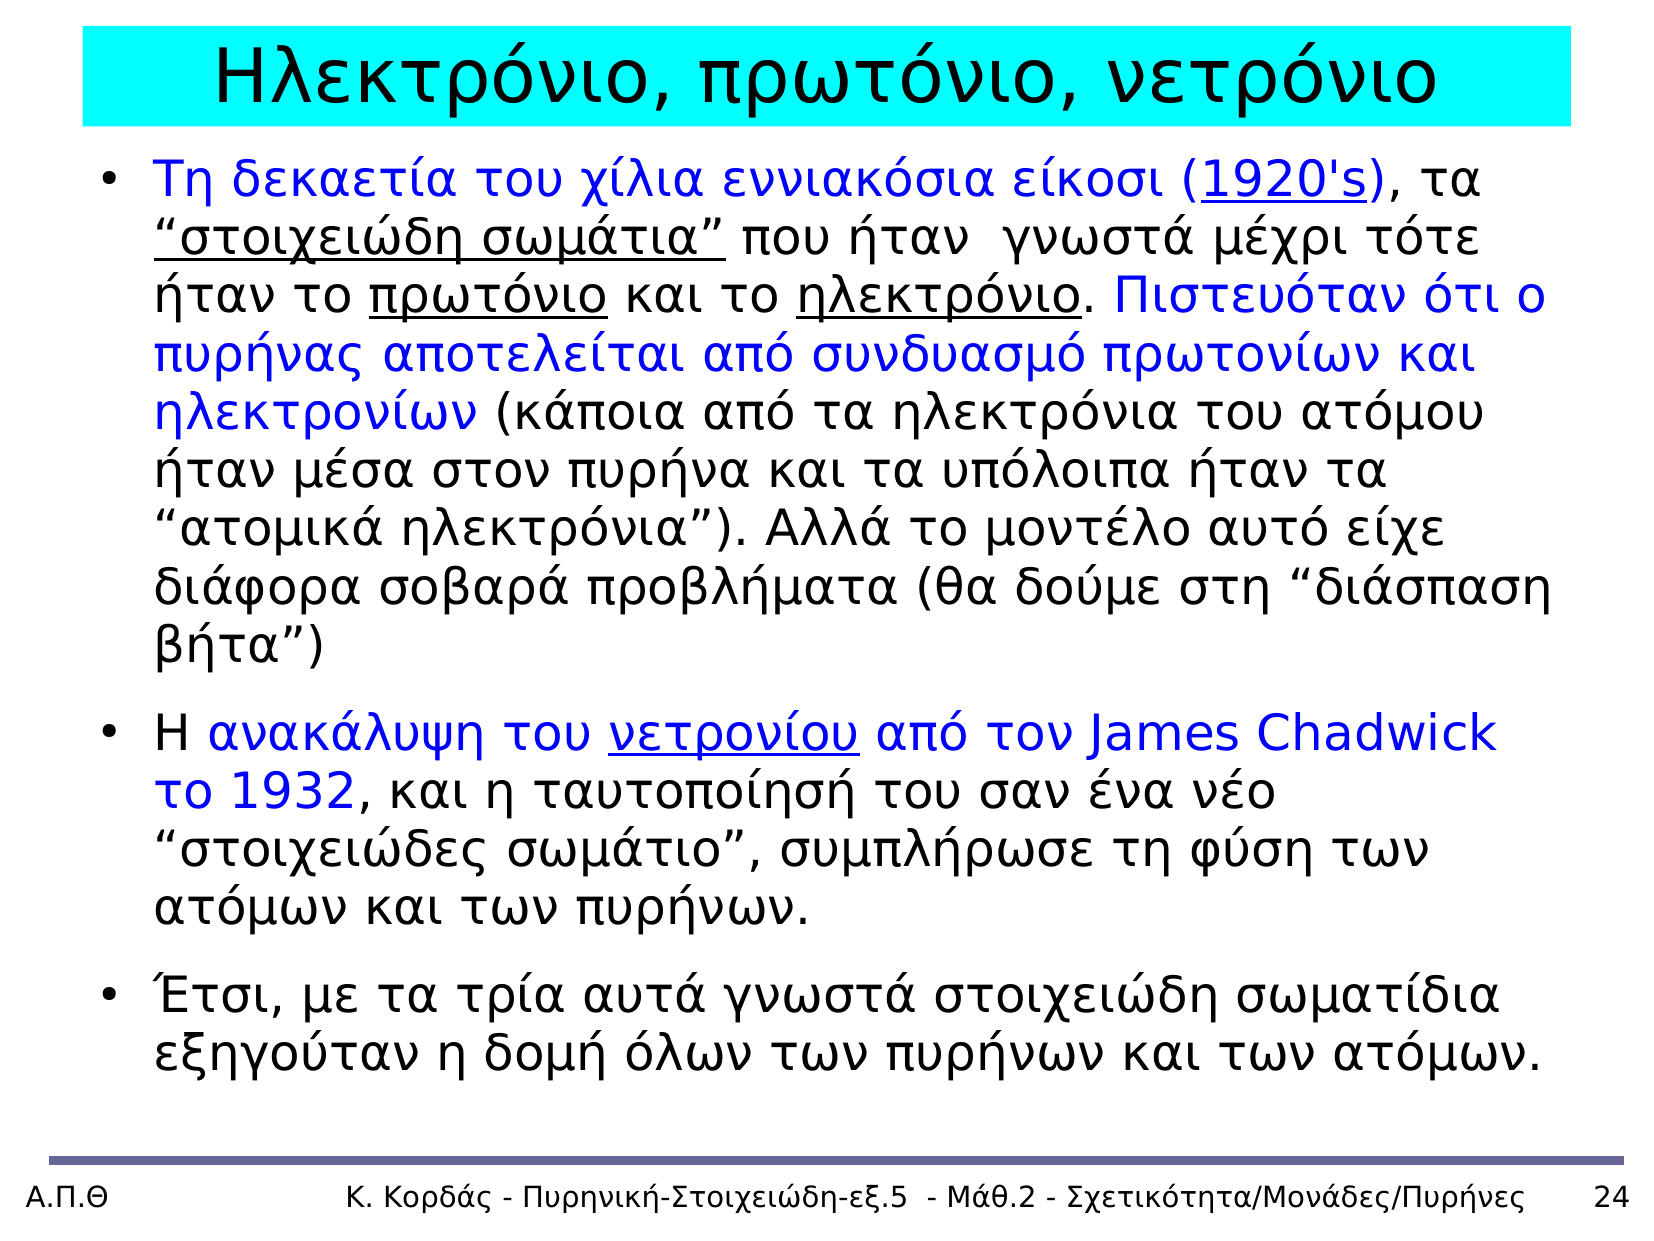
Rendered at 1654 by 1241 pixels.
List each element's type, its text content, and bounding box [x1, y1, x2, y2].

title Ηλεκτρόνιο, πρωτόνιο, νετρόνιο [82, 25, 1571, 127]
list Τη δεκαετία του χίλια εννιακόσια είκοσι (1920's), τα “στοιχειώδη σωμάτια” που ήταν γνωστά μέχρι τότε ήταν το πρωτόνιο και το ηλεκτρόνιο. Πιστευόταν ότι ο πυρήνας αποτελείται από συνδυασμό πρωτονίων και ηλεκτρονίων (κάποια από τα ηλεκτρόνια του ατόμου ήταν μέσα στον πυρήνα και τα υπόλοιπα ήταν τα “ατομικά ηλεκτρόνια”). Αλλά το μοντέλο αυτό είχε διάφορα σοβαρά προβλήματα (θα δούμε στη “διάσπαση βήτα”) Η ανακάλυψη του νετρονίου από τον James Chadwick το 1932, και η ταυτοποίησή του σαν ένα νέο “στοιχειώδες σωμάτιο”, συμπλήρωσε τη φύση των ατόμων και των πυρήνων. Έτσι, με τα τρία αυτά γνωστά στοιχειώδη σωματίδια εξηγούταν η δομή όλων των πυρήνων και των ατόμων. [82, 150, 1571, 1127]
